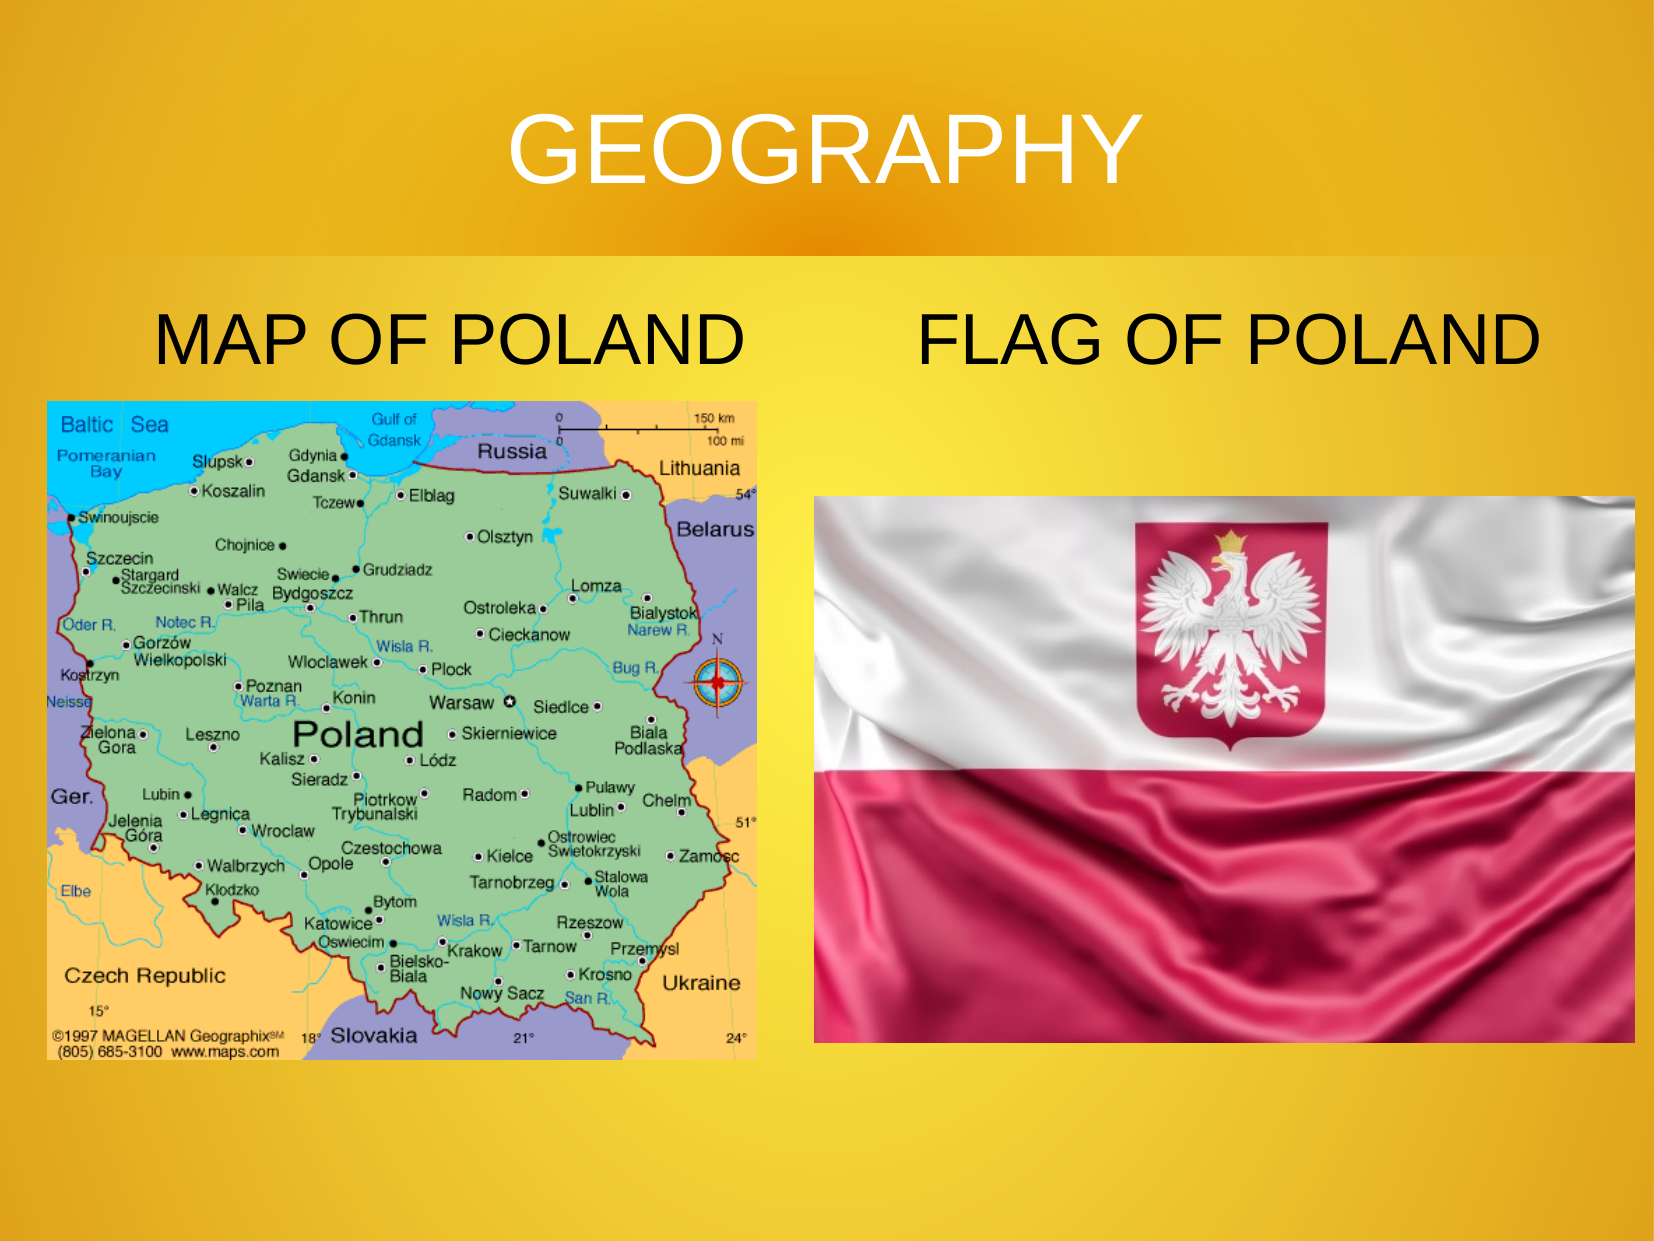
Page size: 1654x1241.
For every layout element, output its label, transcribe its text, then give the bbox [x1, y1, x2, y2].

picture [47, 401, 757, 1060]
picture [814, 496, 1635, 1043]
list FLAG OF POLAND [845, 299, 1572, 496]
title GEOGRAPHY [82, 47, 1571, 252]
list MAP OF POLAND [82, 299, 809, 1019]
